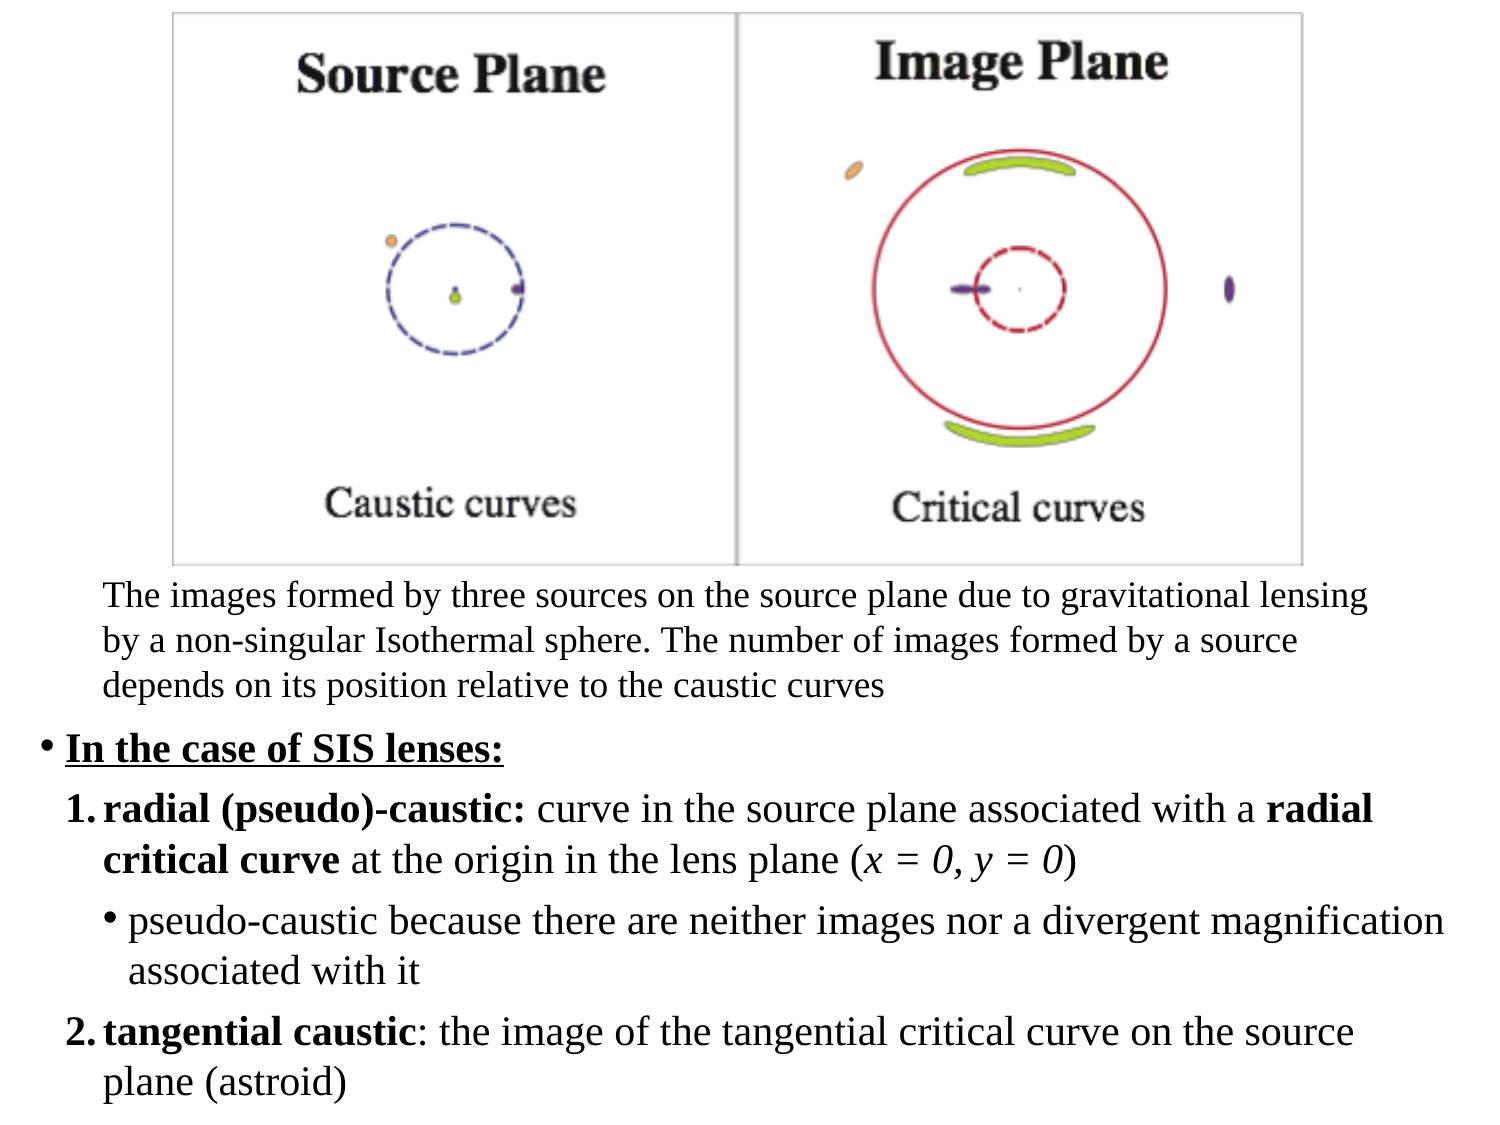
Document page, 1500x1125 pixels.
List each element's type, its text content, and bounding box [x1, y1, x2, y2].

text_box The images formed by three sources on the source plane due to gravitational lensing by a non-singular Isothermal sphere. The number of images formed by a source depends on its position relative to the caustic curves [87, 562, 1413, 712]
picture [172, 12, 1306, 562]
text_box In the case of SIS lenses: radial (pseudo)-caustic: curve in the source plane associated with a radial critical curve at the origin in the lens plane (x = 0, y = 0) pseudo-caustic because there are neither images nor a divergent magnification associated with it tangential caustic: the image of the tangential critical curve on the source plane (astroid) [24, 712, 1463, 1113]
